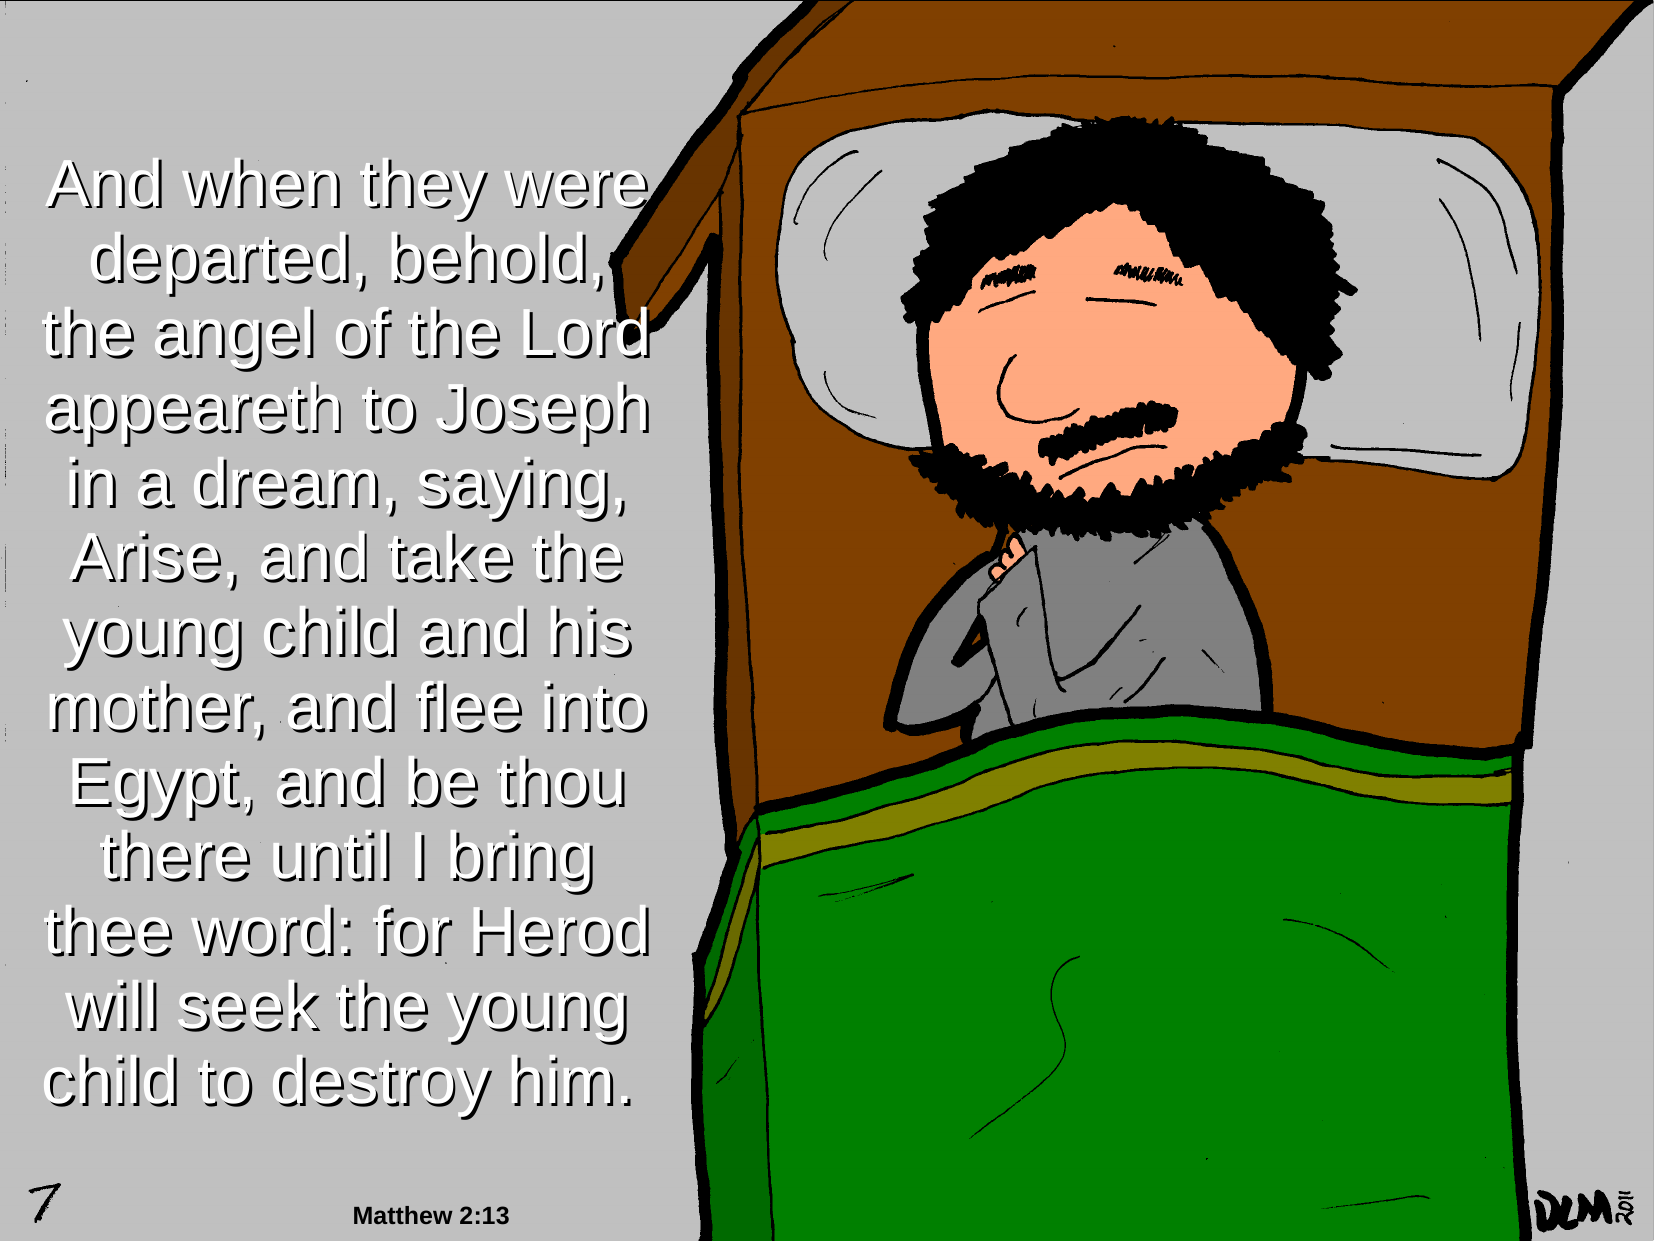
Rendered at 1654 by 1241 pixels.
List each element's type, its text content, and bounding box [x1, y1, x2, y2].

picture [0, 1, 1654, 1241]
text_box And when they were departed, behold, the angel of the Lord appeareth to Joseph in a dream, saying, Arise, and take the young child and his mother, and flee into Egypt, and be thou there until I bring thee word: for Herod will seek the young child to destroy him. [19, 138, 676, 1126]
text_box Matthew 2:13 [0, 1194, 863, 1239]
